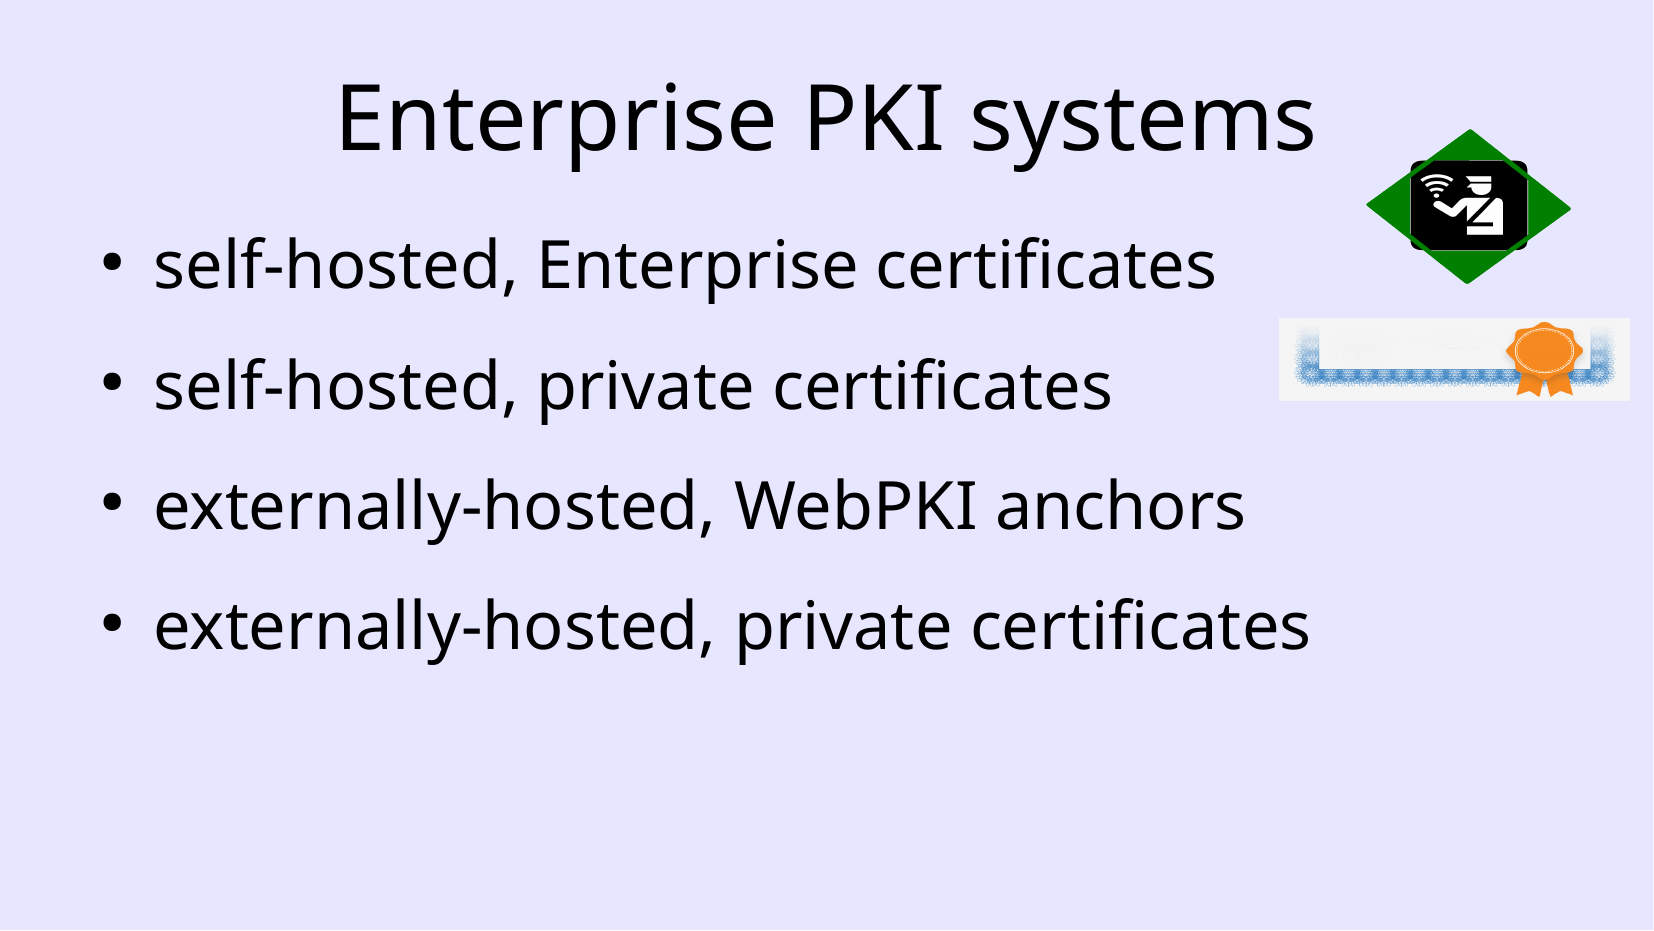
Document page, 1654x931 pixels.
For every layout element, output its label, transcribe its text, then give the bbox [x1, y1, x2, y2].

picture [1279, 318, 1630, 401]
list self-hosted, Enterprise certificates self-hosted, private certificates externally-hosted, WebPKI anchors externally-hosted, private certificates [82, 217, 1571, 758]
title Enterprise PKI systems [82, 37, 1571, 193]
picture [1366, 129, 1571, 284]
